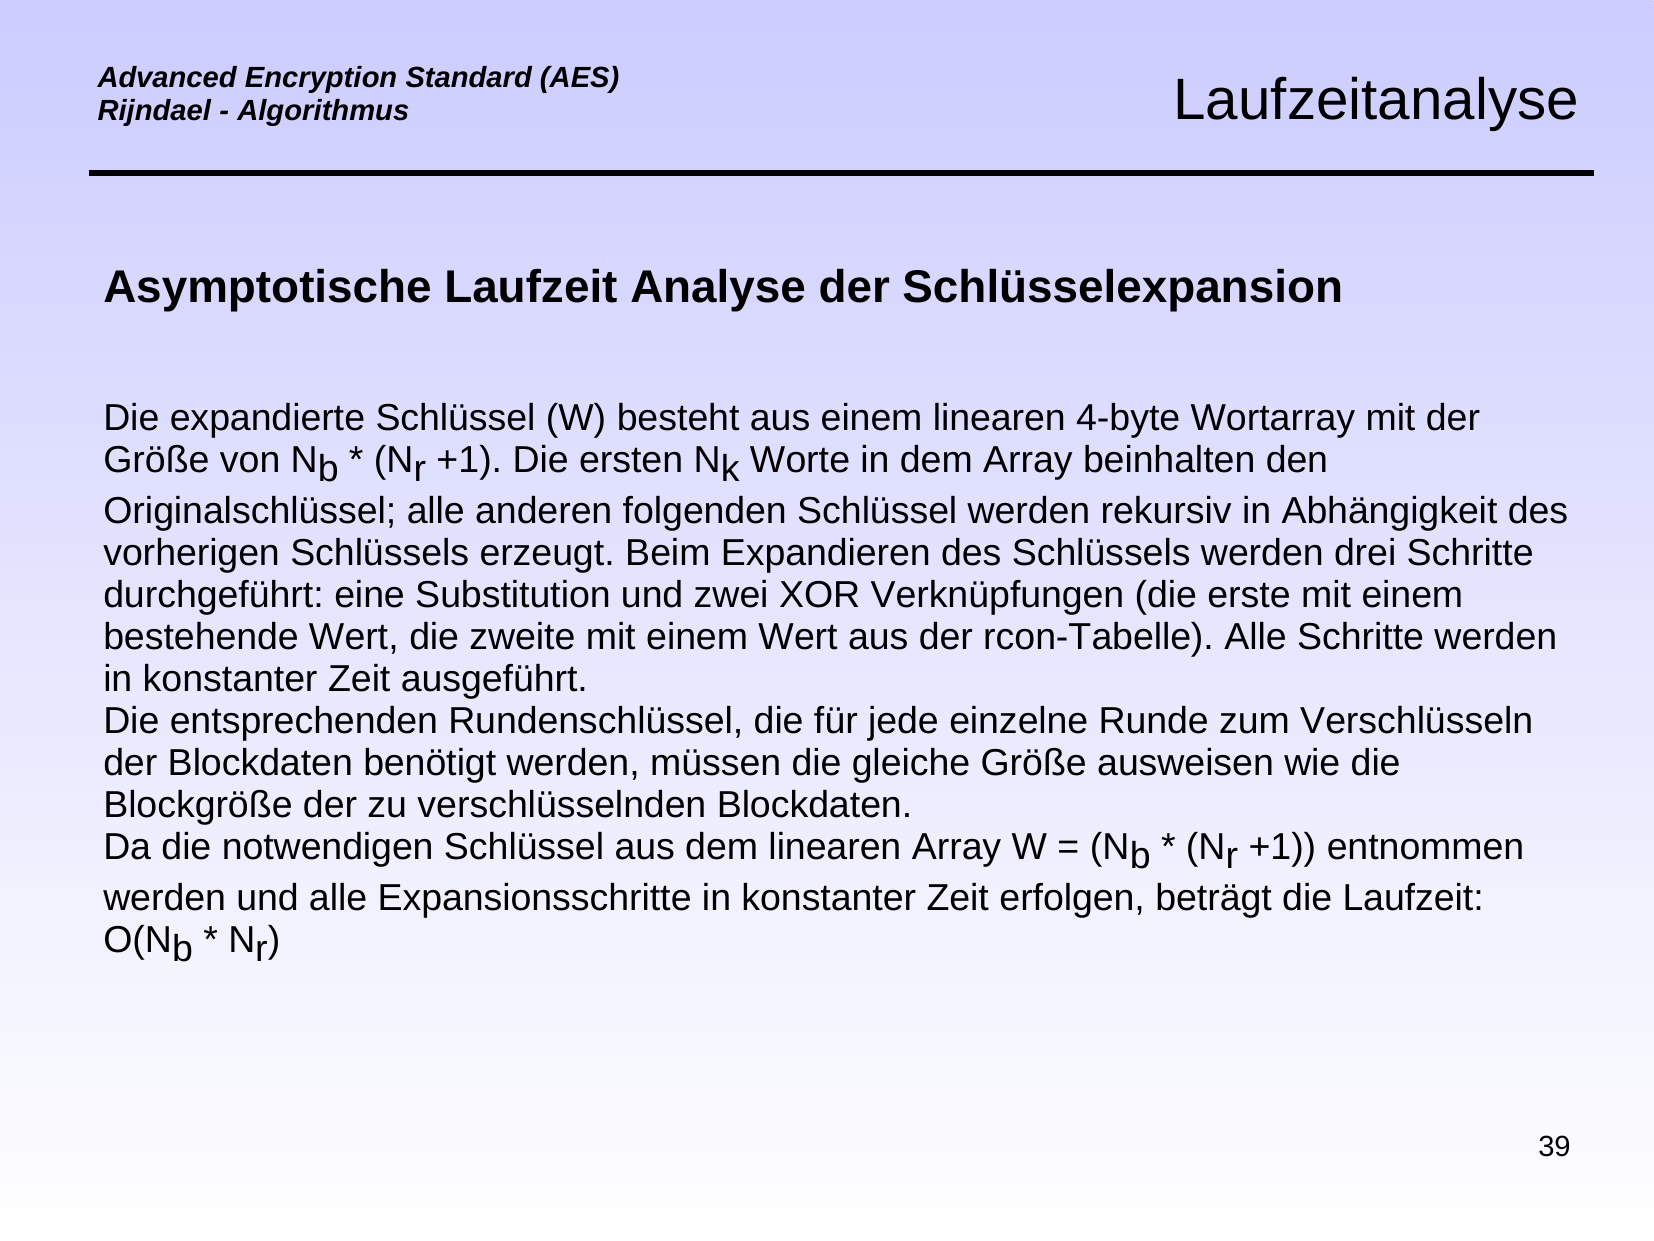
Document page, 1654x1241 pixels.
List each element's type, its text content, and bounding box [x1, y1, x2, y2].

text_box Advanced Encryption Standard (AES) Rijndael - Algorithmus [82, 29, 650, 159]
text_box Laufzeitanalyse [620, 59, 1595, 139]
text_box Asymptotische Laufzeit Analyse der Schlüsselexpansion Die expandierte Schlüssel (W) besteht aus einem linearen 4-byte Wortarray mit der Größe von Nb * (Nr +1). Die ersten Nk Worte in dem Array beinhalten den Originalschlüssel; alle anderen folgenden Schlüssel werden rekursiv in Abhängigkeit des vorherigen Schlüssels erzeugt. Beim Expandieren des Schlüssels werden drei Schritte durchgeführt: eine Substitution und zwei XOR Verknüpfungen (die erste mit einem bestehende Wert, die zweite mit einem Wert aus der rcon-Tabelle). Alle Schritte werden in konstanter Zeit ausgeführt. Die entsprechenden Rundenschlüssel, die für jede einzelne Runde zum Verschlüsseln der Blockdaten benötigt werden, müssen die gleiche Größe ausweisen wie die Blockgröße der zu verschlüsselnden Blockdaten. Da die notwendigen Schlüssel aus dem linearen Array W = (Nb * (Nr +1)) entnommen werden und alle Expansionsschritte in konstanter Zeit erfolgen, beträgt die Laufzeit: O(Nb * Nr) [88, 253, 1595, 1024]
